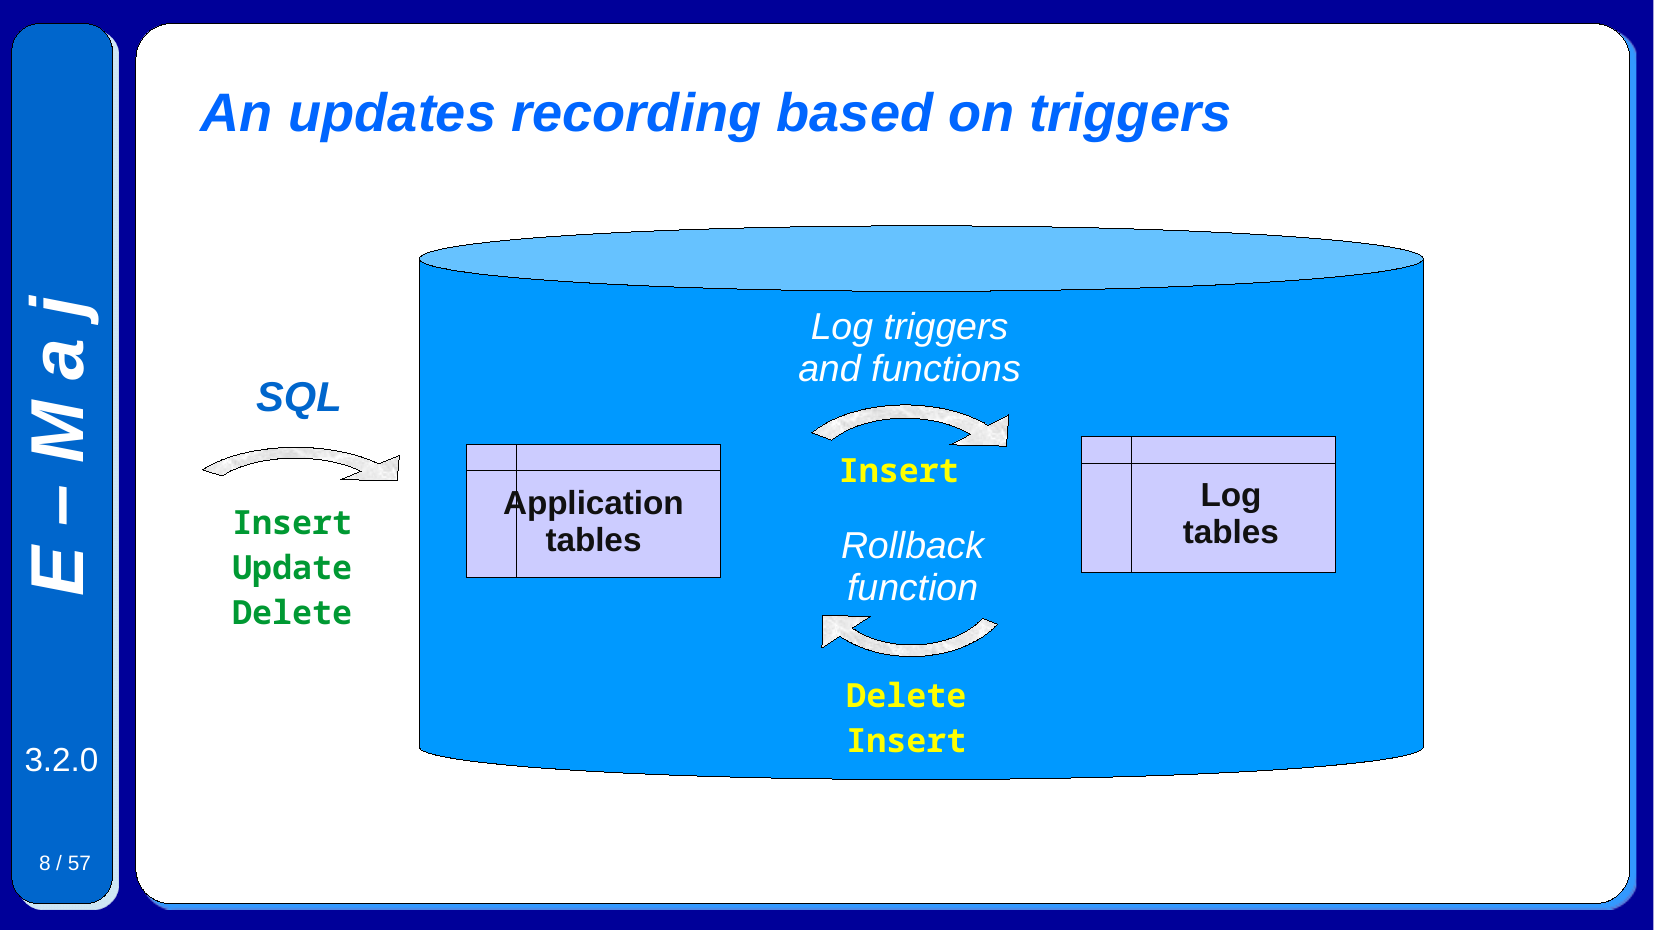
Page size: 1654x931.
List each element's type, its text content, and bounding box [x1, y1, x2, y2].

text_box Application tables [448, 476, 739, 569]
text_box Rollback function [755, 516, 1070, 616]
text_box Log tables [1138, 468, 1323, 561]
text_box SQL [194, 366, 404, 428]
title An updates recording based on triggers [200, 34, 1575, 191]
text_box [419, 260, 1424, 780]
text_box Insert Update Delete [183, 491, 402, 626]
text_box Delete Insert [802, 664, 1010, 759]
text_box [202, 447, 400, 481]
text_box Log triggers and functions [761, 298, 1058, 398]
text_box Insert [817, 439, 981, 494]
